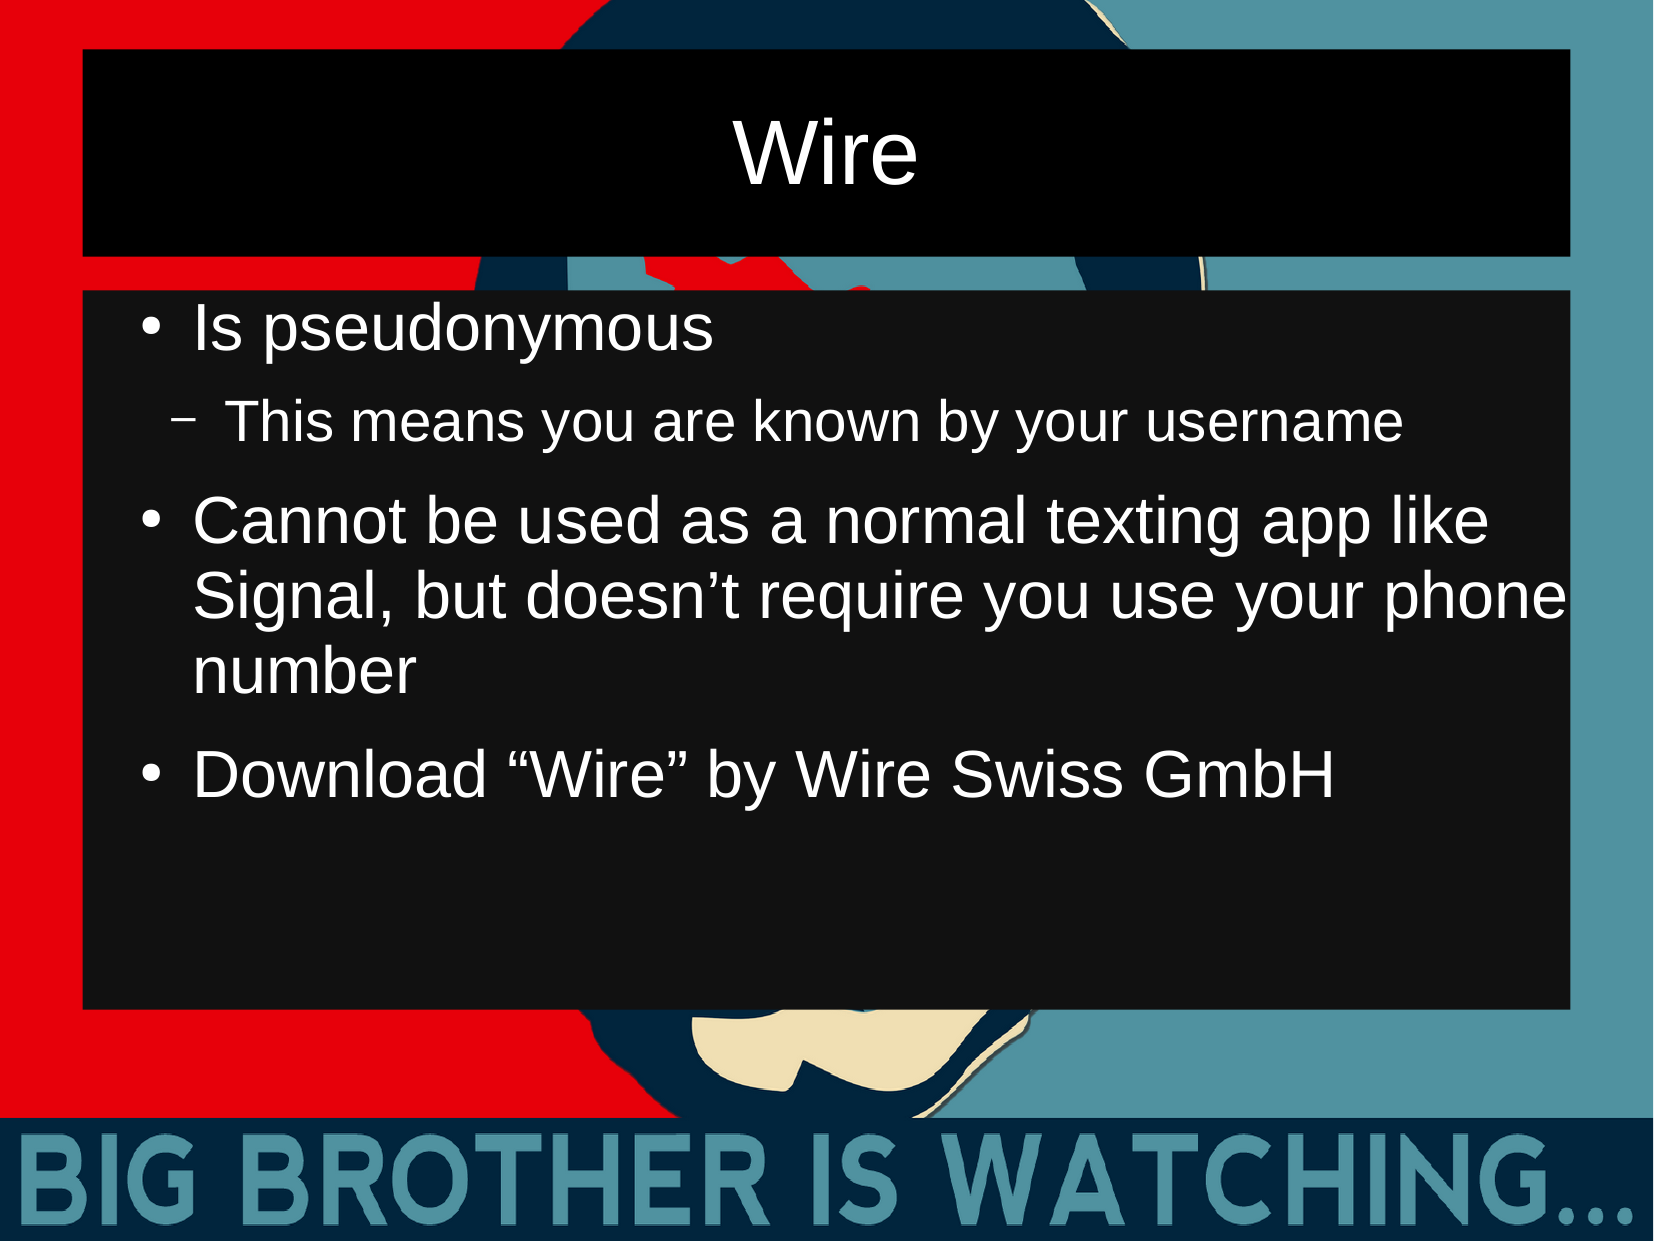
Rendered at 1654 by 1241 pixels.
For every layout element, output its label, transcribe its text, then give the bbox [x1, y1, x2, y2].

picture [0, 0, 1654, 1241]
list Is pseudonymous This means you are known by your username Cannot be used as a normal texting app like Signal, but doesn’t require you use your phone number Download “Wire” by Wire Swiss GmbH [82, 290, 1571, 1010]
title Wire [82, 49, 1571, 257]
